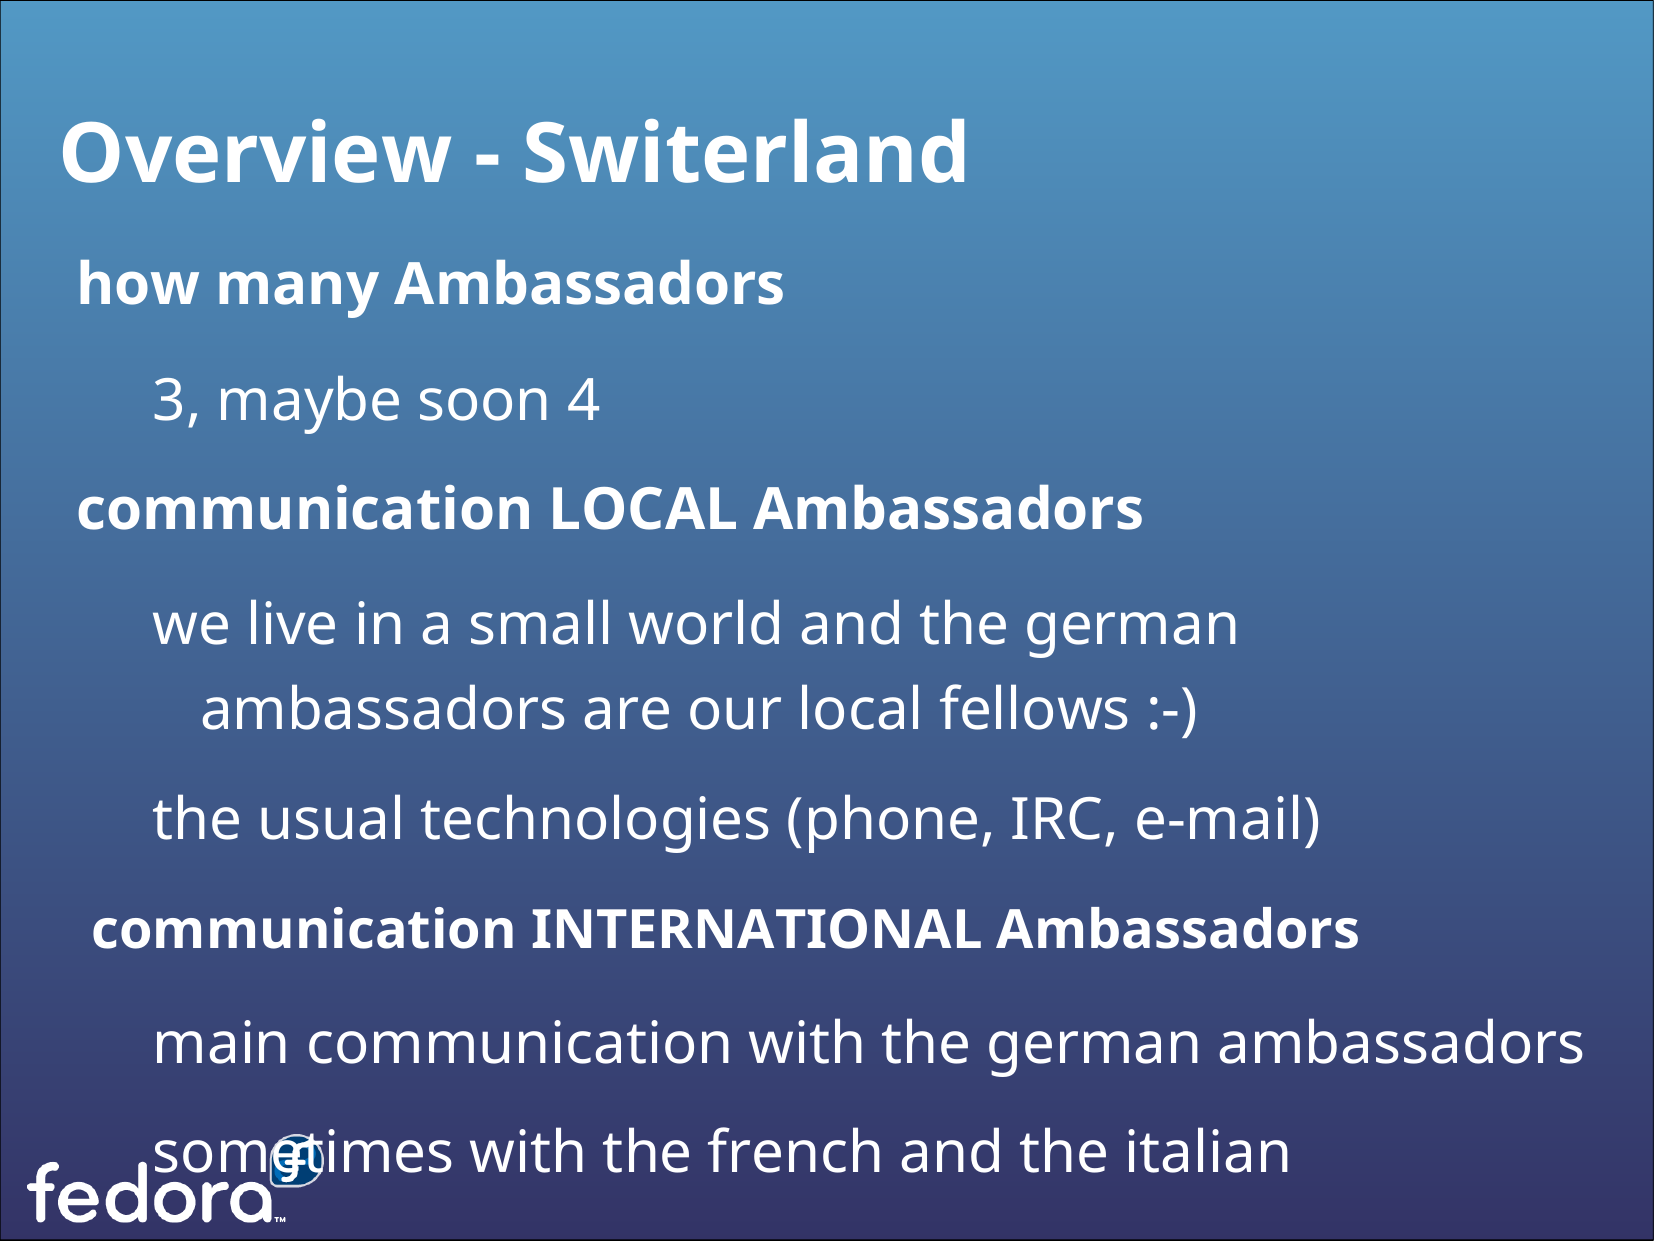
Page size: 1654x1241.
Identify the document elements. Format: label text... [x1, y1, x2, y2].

list how many Ambassadors 3, maybe soon 4 communication LOCAL Ambassadors we live in a small world and the german ambassadors are our local fellows :-) the usual technologies (phone, IRC, e-mail) communication INTERNATIONAL Ambassadors main communication with the german ambassadors sometimes with the french and the italian [59, 236, 1624, 1103]
title Overview - Switerland [59, 88, 1624, 207]
picture [26, 1133, 325, 1223]
